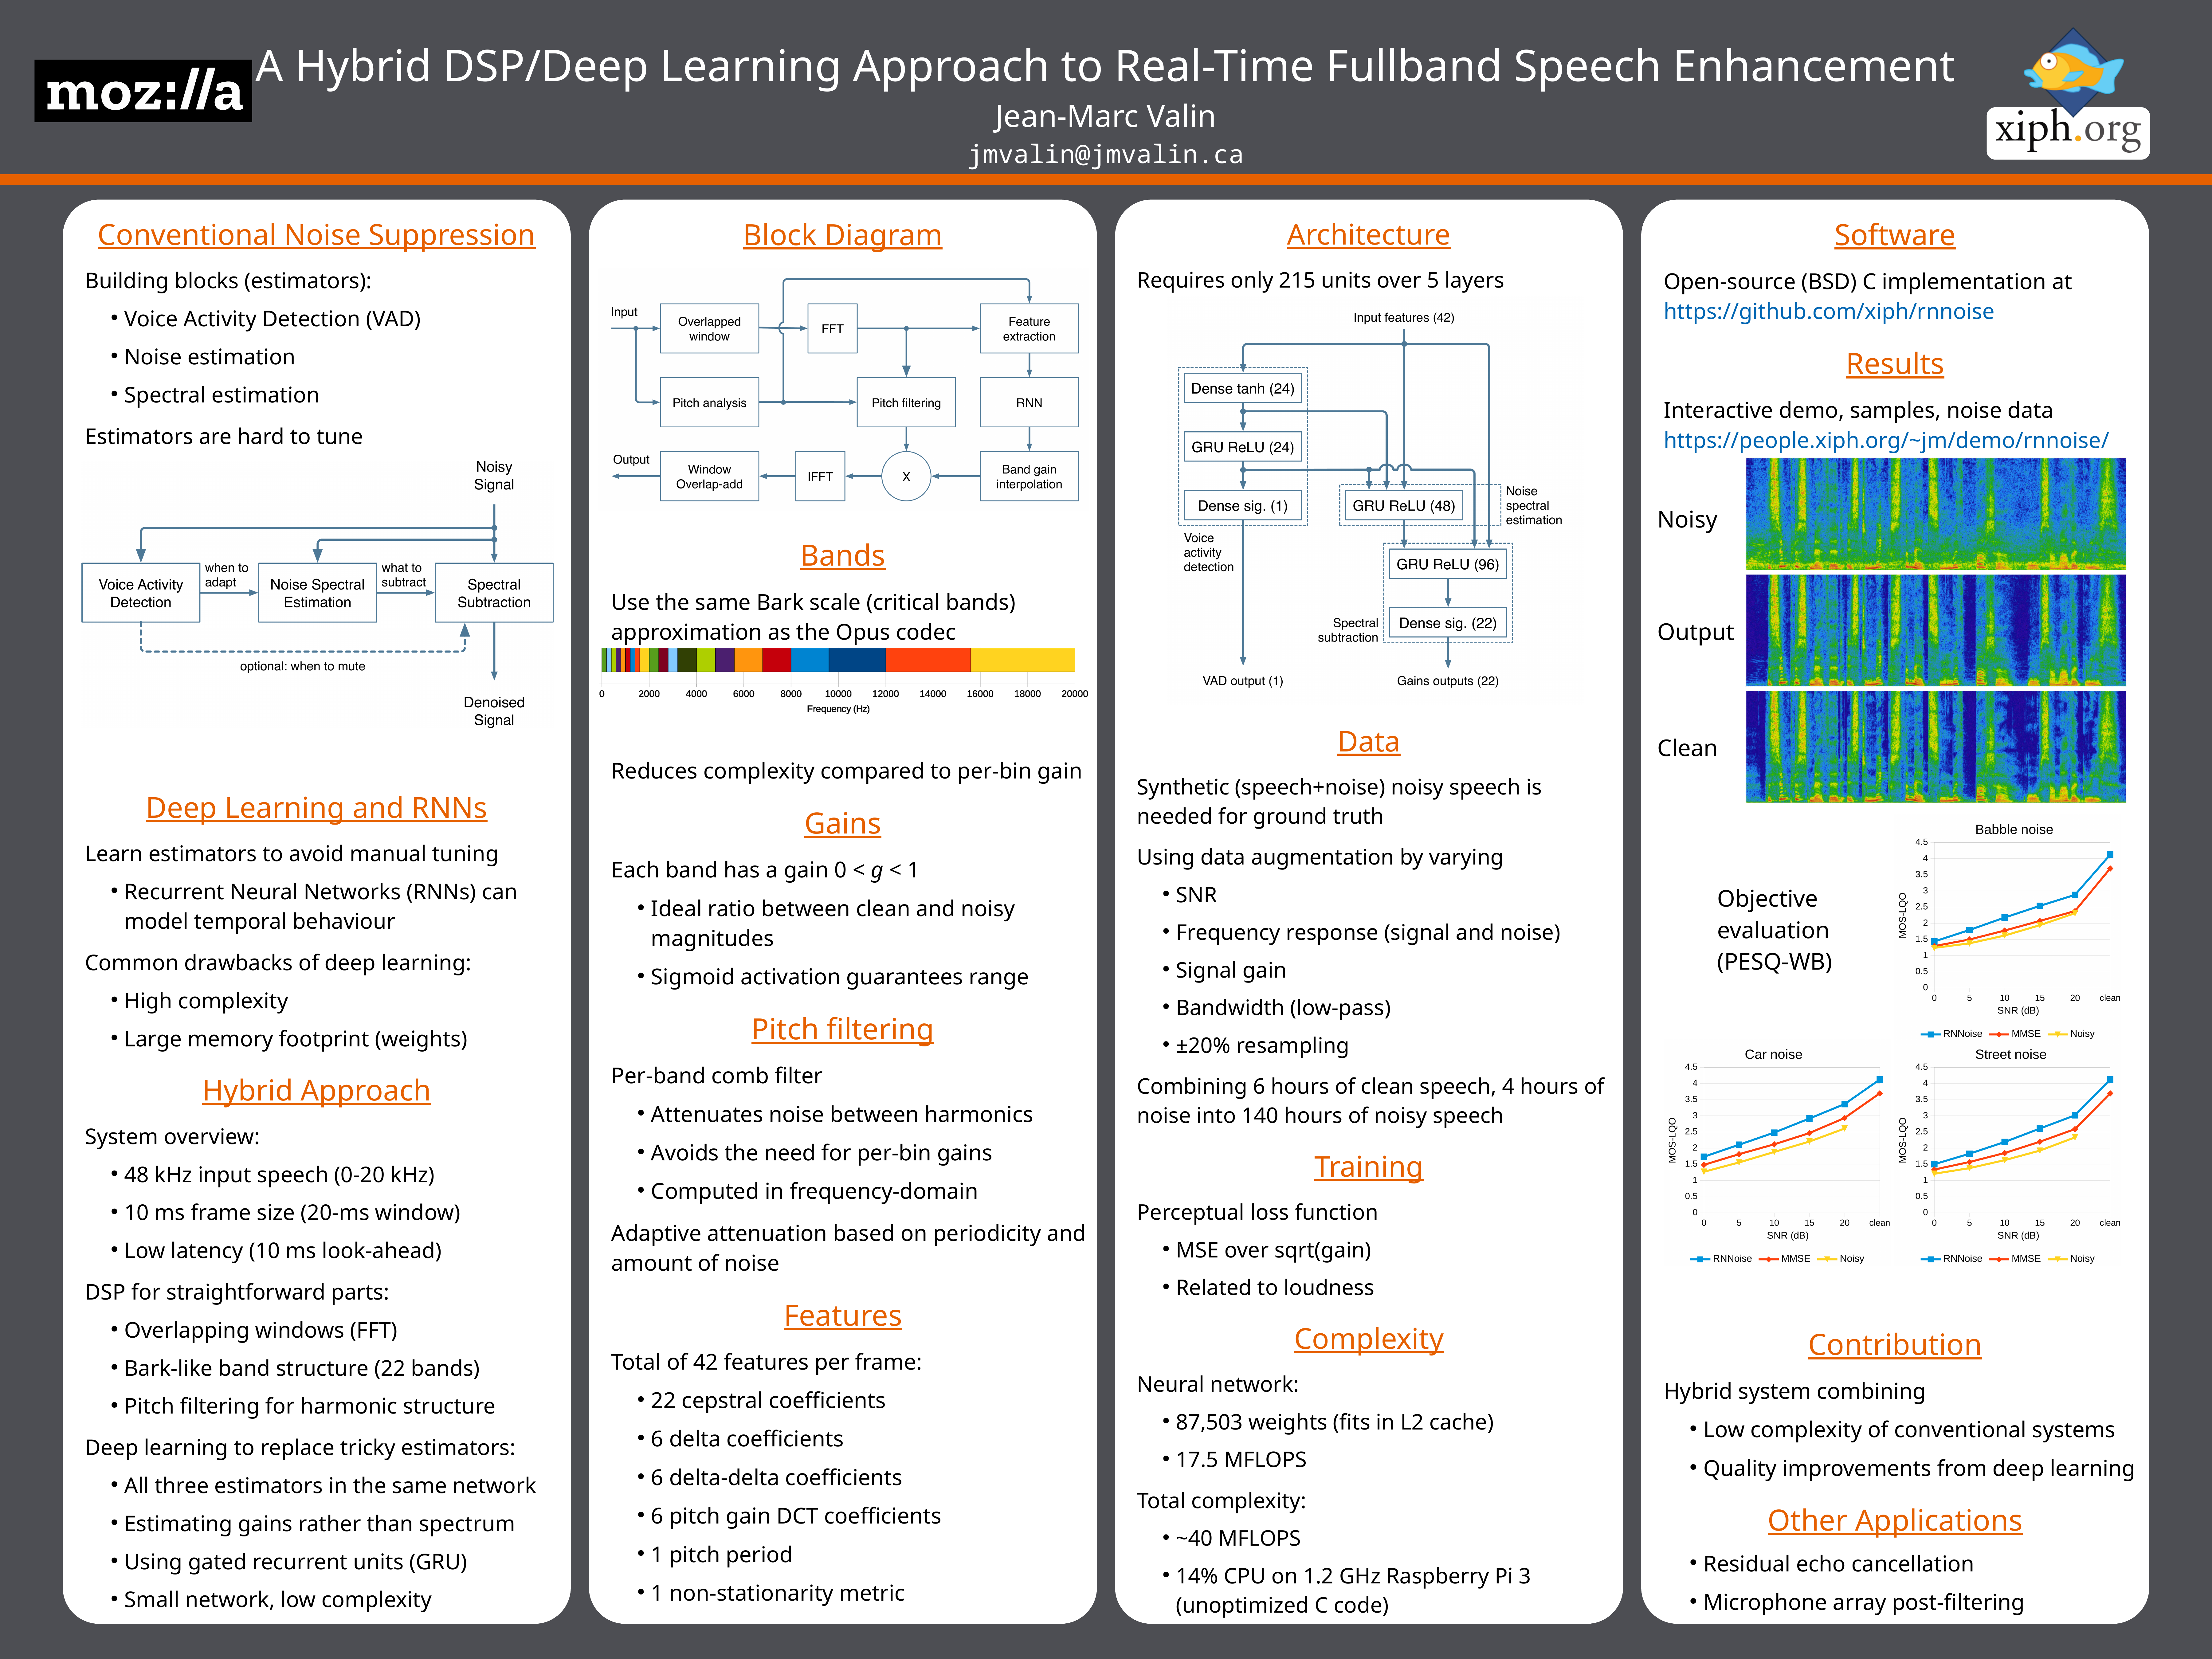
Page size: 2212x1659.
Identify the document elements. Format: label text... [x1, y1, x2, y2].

picture [34, 60, 252, 122]
picture [1664, 1039, 1891, 1267]
list Architecture Requires only 215 units over 5 layers Data Synthetic (speech+noise) noisy speech is needed for ground truth Using data augmentation by varying SNR Frequency response (signal and noise) Signal gain Bandwidth (low-pass) ±20% resampling Combining 6 hours of clean speech, 4 hours of noise into 140 hours of noisy speech Training Perceptual loss function MSE over sqrt(gain) Related to loudness Complexity Neural network: 87,503 weights (fits in L2 cache) 17.5 MFLOPS Total complexity: ~40 MFLOPS 14% CPU on 1.2 GHz Raspberry Pi 3 (unoptimized C code) [1115, 199, 1623, 1624]
text_box Noisy [1653, 500, 1720, 533]
picture [1894, 814, 2121, 1267]
text_box [1986, 107, 2150, 160]
text_box Output [1653, 613, 1735, 646]
picture [1745, 457, 2127, 803]
picture [81, 461, 554, 728]
text_box Clean [1653, 729, 1720, 762]
picture [1167, 296, 1584, 705]
picture [598, 268, 1089, 511]
list Block Diagram Bands Use the same Bark scale (critical bands) approximation as the Opus codec Reduces complexity compared to per-bin gain Gains Each band has a gain 0 < g < 1 Ideal ratio between clean and noisy magnitudes Sigmoid activation guarantees range Pitch filtering Per-band comb filter Attenuates noise between harmonics Avoids the need for per-bin gains Computed in frequency-domain Adaptive attenuation based on periodicity and amount of noise Features Total of 42 features per frame: 22 cepstral coefficients 6 delta coefficients 6 delta-delta coefficients 6 pitch gain DCT coefficients 1 pitch period 1 non-stationarity metric [589, 199, 1097, 1624]
picture [1996, 27, 2141, 153]
list Conventional Noise Suppression Building blocks (estimators): Voice Activity Detection (VAD) Noise estimation Spectral estimation Estimators are hard to tune Deep Learning and RNNs Learn estimators to avoid manual tuning Recurrent Neural Networks (RNNs) can model temporal behaviour Common drawbacks of deep learning: High complexity Large memory footprint (weights) Hybrid Approach System overview: 48 kHz input speech (0-20 kHz) 10 ms frame size (20-ms window) Low latency (10 ms look-ahead) DSP for straightforward parts: Overlapping windows (FFT) Bark-like band structure (22 bands) Pitch filtering for harmonic structure Deep learning to replace tricky estimators: All three estimators in the same network Estimating gains rather than spectrum Using gated recurrent units (GRU) Small network, low complexity [63, 199, 571, 1624]
title A Hybrid DSP/Deep Learning Approach to Real-Time Fullband Speech Enhancement Jean-Marc Valin jmvalin@jmvalin.ca [111, 31, 2101, 174]
text_box Objective evaluation (PESQ-WB) [1712, 880, 1833, 968]
picture [598, 648, 1089, 714]
list Software Open-source (BSD) C implementation at https://github.com/xiph/rnnoise Results Interactive demo, samples, noise data https://people.xiph.org/~jm/demo/rnnoise/ Contribution Hybrid system combining Low complexity of conventional systems Quality improvements from deep learning Other Applications Residual echo cancellation Microphone array post-filtering [1641, 199, 2149, 1624]
